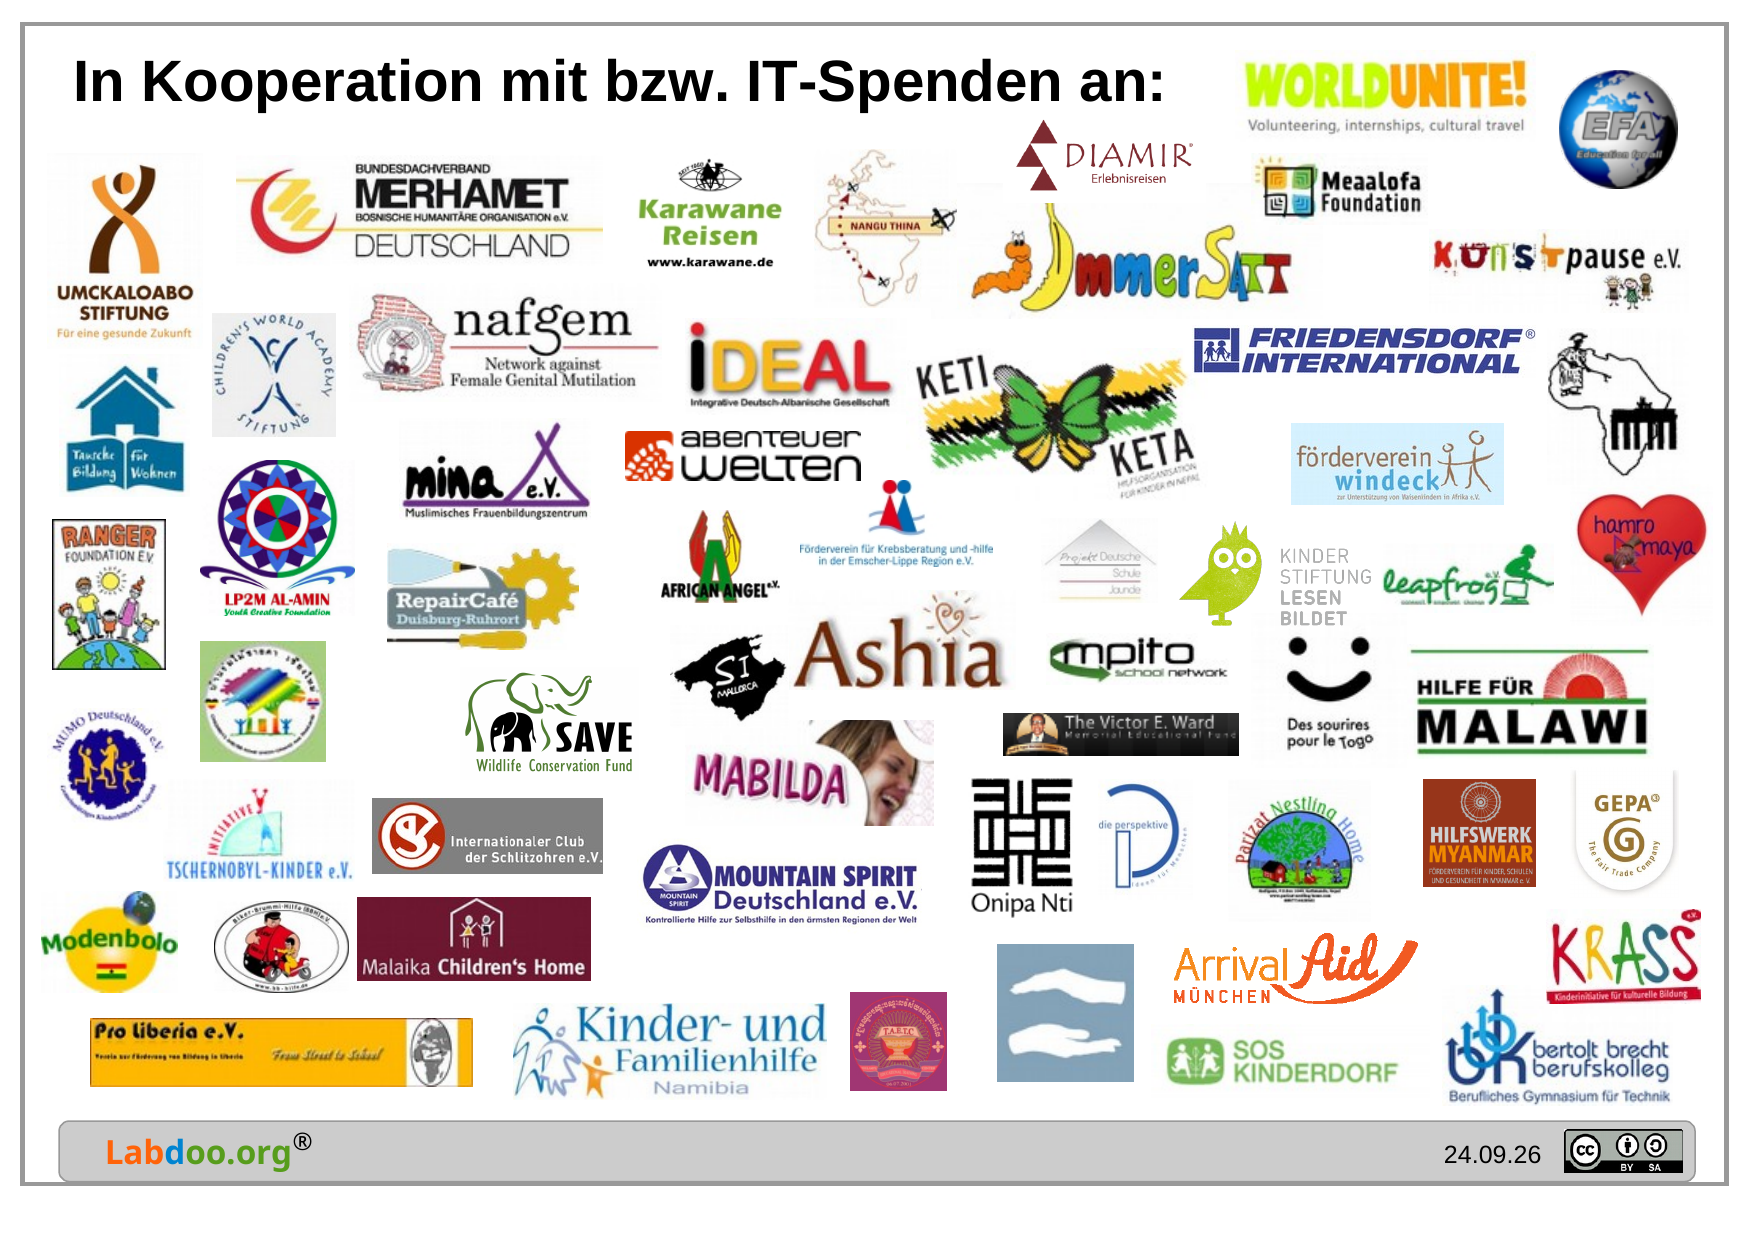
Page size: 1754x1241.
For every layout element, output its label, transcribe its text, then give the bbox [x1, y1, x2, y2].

picture [1003, 713, 1239, 756]
picture [1429, 229, 1689, 313]
picture [1041, 518, 1158, 603]
picture [214, 901, 349, 993]
picture [670, 590, 1016, 826]
picture [814, 106, 1428, 319]
picture [661, 510, 780, 603]
picture [850, 992, 947, 1091]
picture [997, 944, 1134, 1082]
picture [1235, 50, 1536, 142]
picture [200, 641, 326, 762]
picture [41, 891, 178, 993]
picture [637, 838, 922, 934]
picture [357, 897, 591, 981]
picture [1174, 933, 1418, 1004]
picture [212, 313, 336, 438]
picture [1564, 1129, 1683, 1173]
picture [1228, 779, 1371, 922]
picture [1547, 328, 1713, 626]
picture [513, 1003, 827, 1100]
picture [1570, 767, 1679, 898]
picture [460, 667, 639, 780]
picture [625, 318, 1536, 567]
picture [349, 283, 662, 402]
picture [387, 543, 579, 650]
picture [1291, 423, 1504, 505]
picture [1423, 779, 1536, 887]
picture [47, 708, 355, 882]
picture [1151, 1024, 1430, 1099]
picture [47, 153, 203, 349]
picture [1179, 521, 1654, 768]
text_box Labdoo.org® [89, 1097, 1167, 1176]
picture [59, 354, 190, 497]
picture [968, 775, 1075, 919]
picture [200, 460, 355, 616]
picture [632, 153, 792, 278]
picture [236, 155, 603, 266]
picture [1046, 633, 1229, 686]
picture [1098, 779, 1193, 900]
text_box In Kooperation mit bzw. IT-Spenden an: [59, 35, 1217, 121]
picture [52, 519, 166, 670]
picture [372, 798, 603, 875]
picture [90, 1018, 473, 1087]
picture [1559, 70, 1678, 189]
picture [1442, 909, 1701, 1106]
picture [399, 418, 591, 520]
